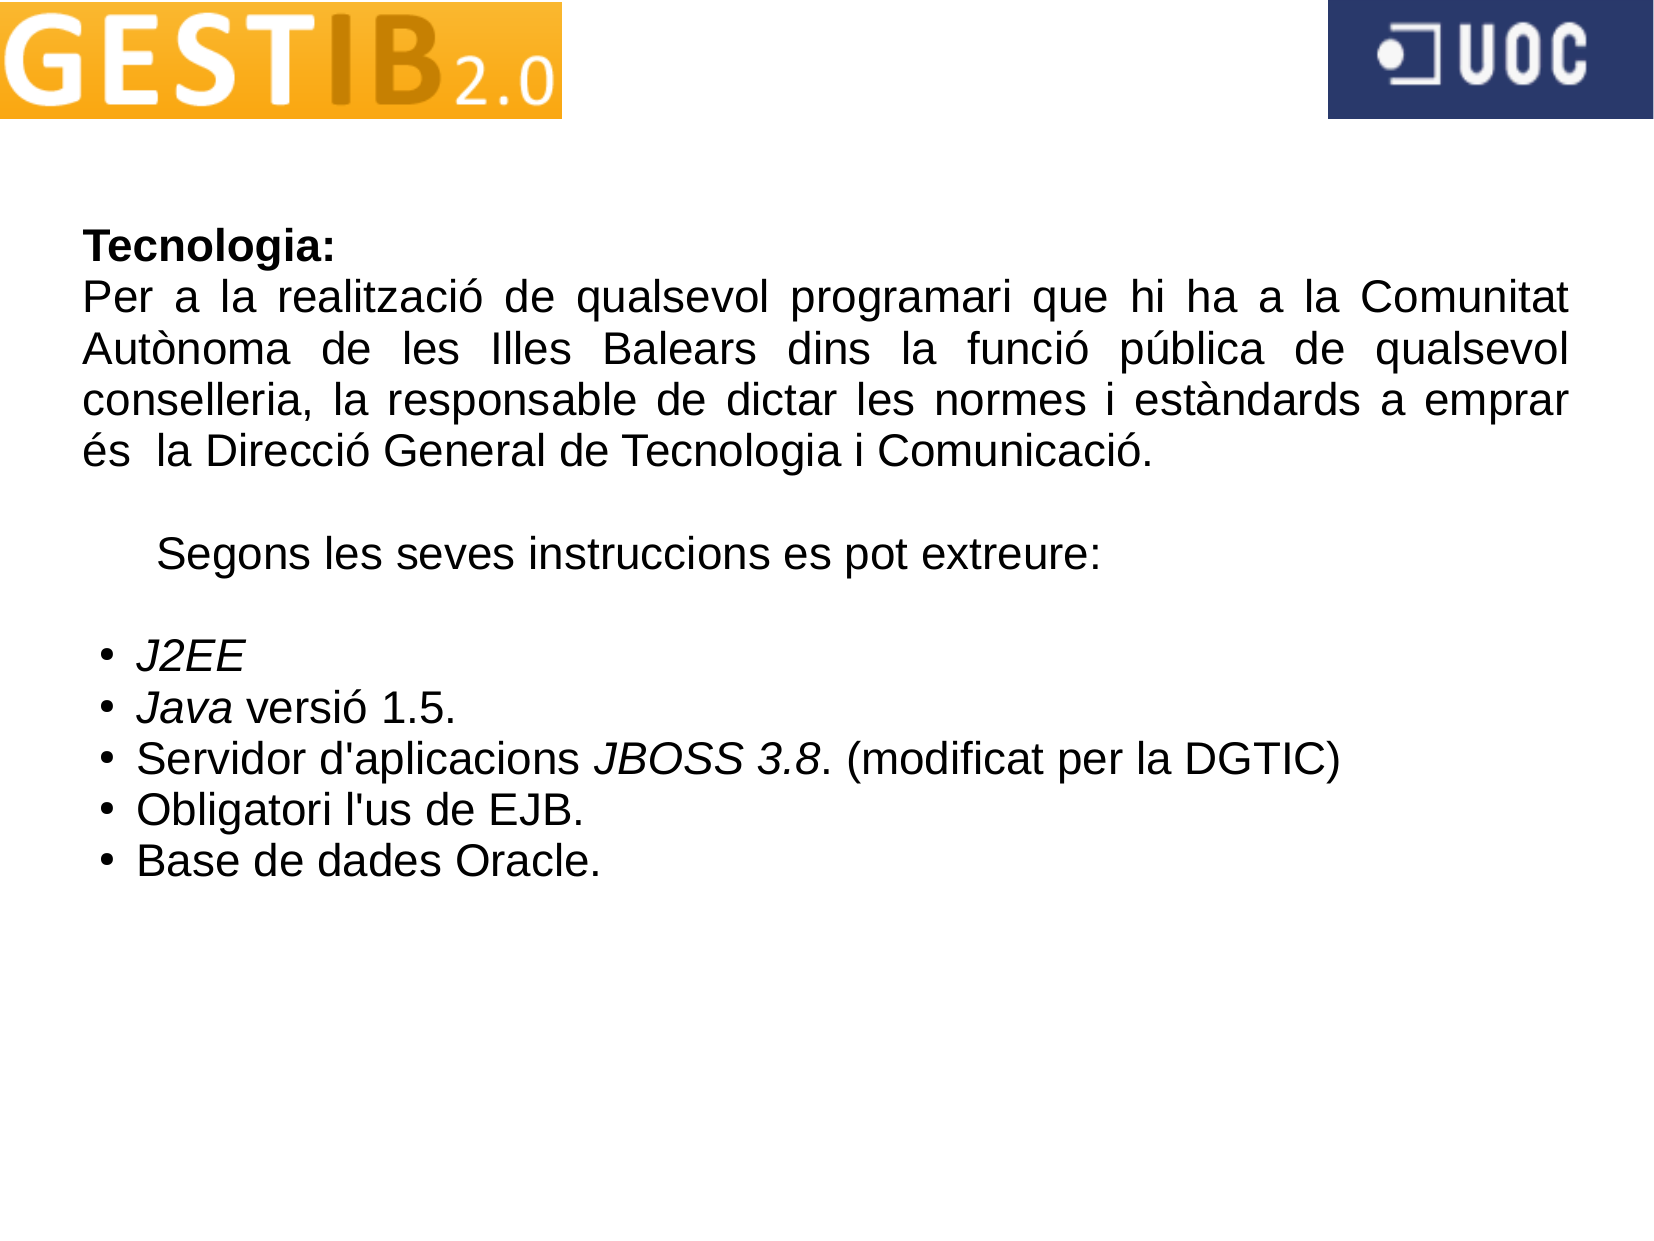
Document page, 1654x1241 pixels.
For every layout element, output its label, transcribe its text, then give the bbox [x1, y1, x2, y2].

picture [0, 2, 562, 119]
picture [1328, 0, 1654, 119]
subtitle Tecnologia: Per a la realització de qualsevol programari que hi ha a la Comunitat Autònoma de les Illes Balears dins la funció pública de qualsevol conselleria, la responsable de dictar les normes i estàndards a emprar és la Direcció General de Tecnologia i Comunicació. Segons les seves instruccions es pot extreure: J2EE Java versió 1.5. Servidor d'aplicacions JBOSS 3.8. (modificat per la DGTIC) Obligatori l'us de EJB. Base de dades Oracle. [82, 147, 1571, 1109]
